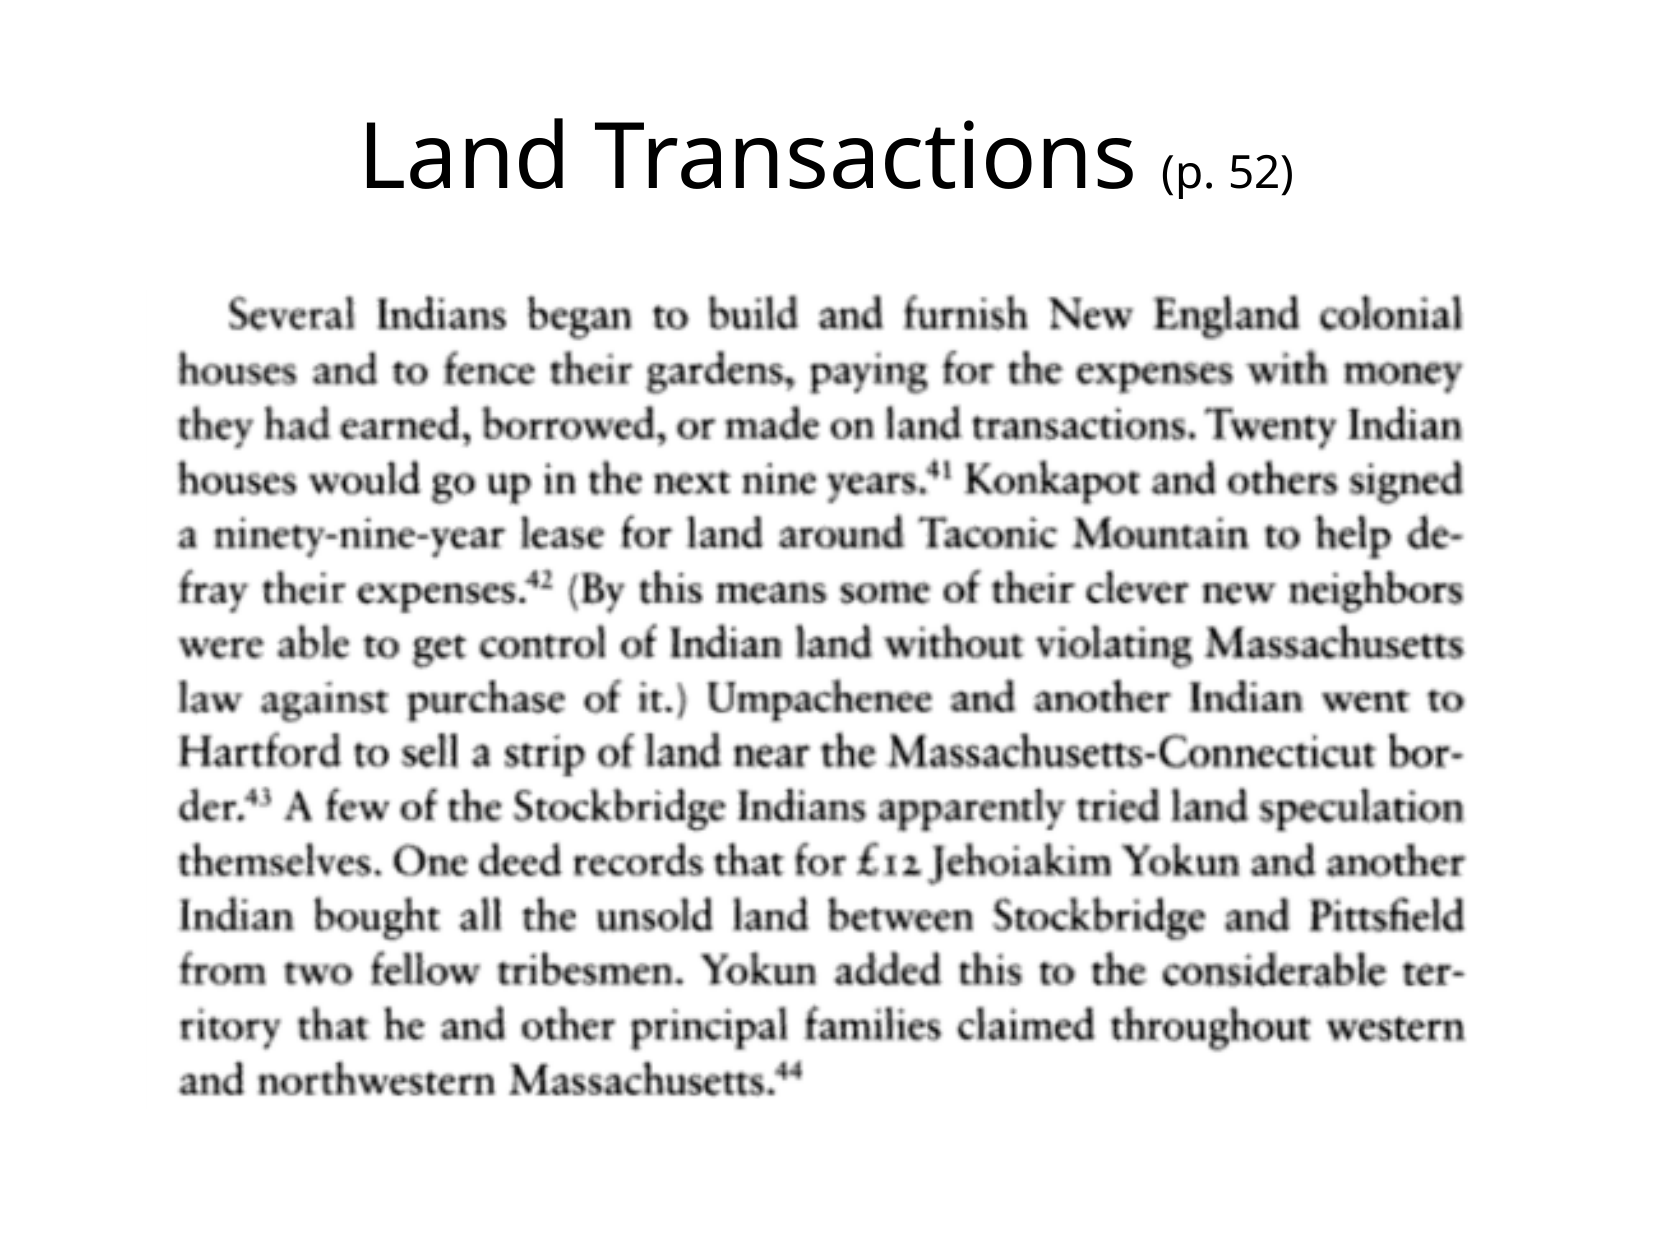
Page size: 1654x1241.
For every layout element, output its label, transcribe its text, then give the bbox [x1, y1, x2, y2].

title Land Transactions (p. 52) [82, 49, 1571, 257]
picture [145, 290, 1508, 1109]
